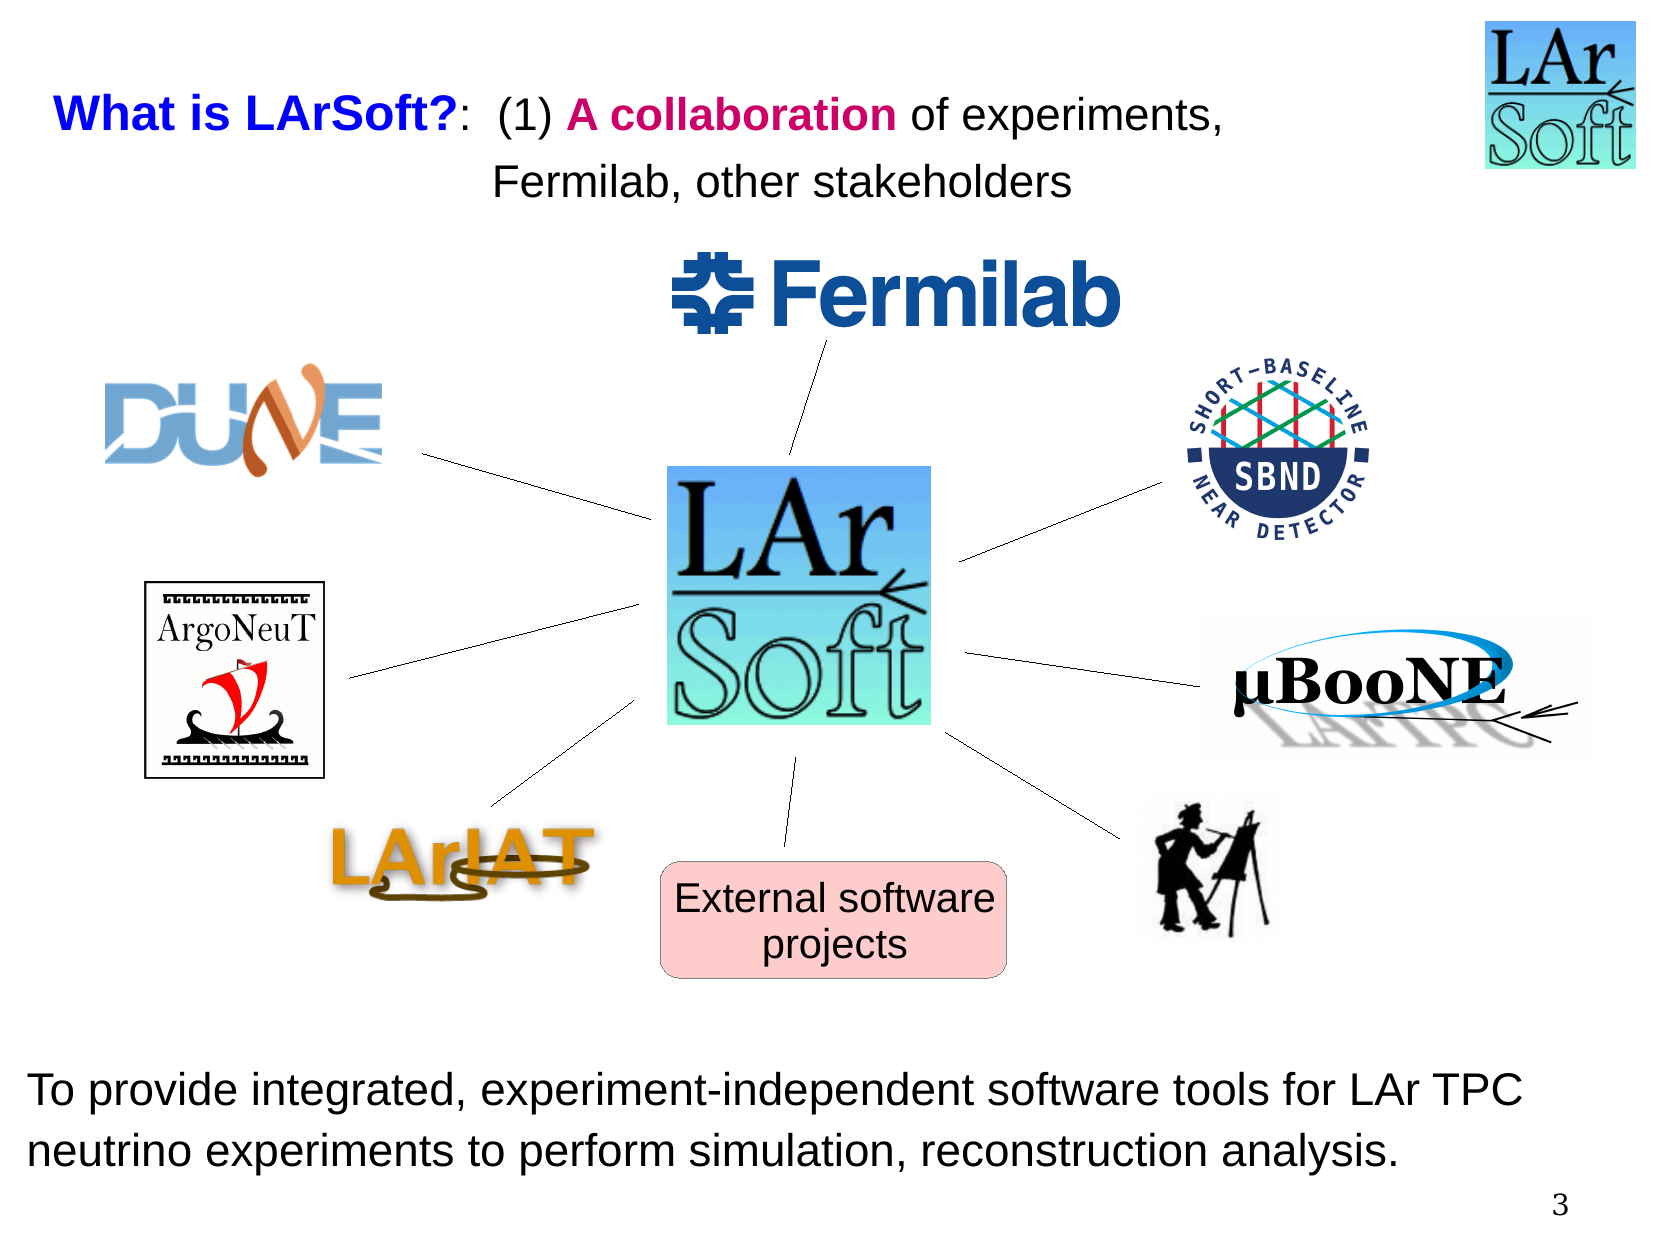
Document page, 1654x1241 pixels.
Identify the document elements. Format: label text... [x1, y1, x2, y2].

picture [670, 250, 1121, 337]
picture [313, 805, 614, 939]
text_box To provide integrated, experiment-independent software tools for LAr TPC neutrino experiments to perform simulation, reconstruction analysis. [0, 1046, 1653, 1236]
text_box External software projects [643, 858, 1050, 984]
picture [1199, 613, 1592, 764]
picture [144, 581, 325, 779]
text_box What is LArSoft?: (1) A collaboration of experiments, Fermilab, other stakeholders [2, 61, 1246, 235]
picture [1137, 779, 1288, 951]
picture [667, 466, 931, 725]
picture [1485, 21, 1636, 169]
picture [1180, 351, 1376, 547]
picture [92, 354, 393, 486]
